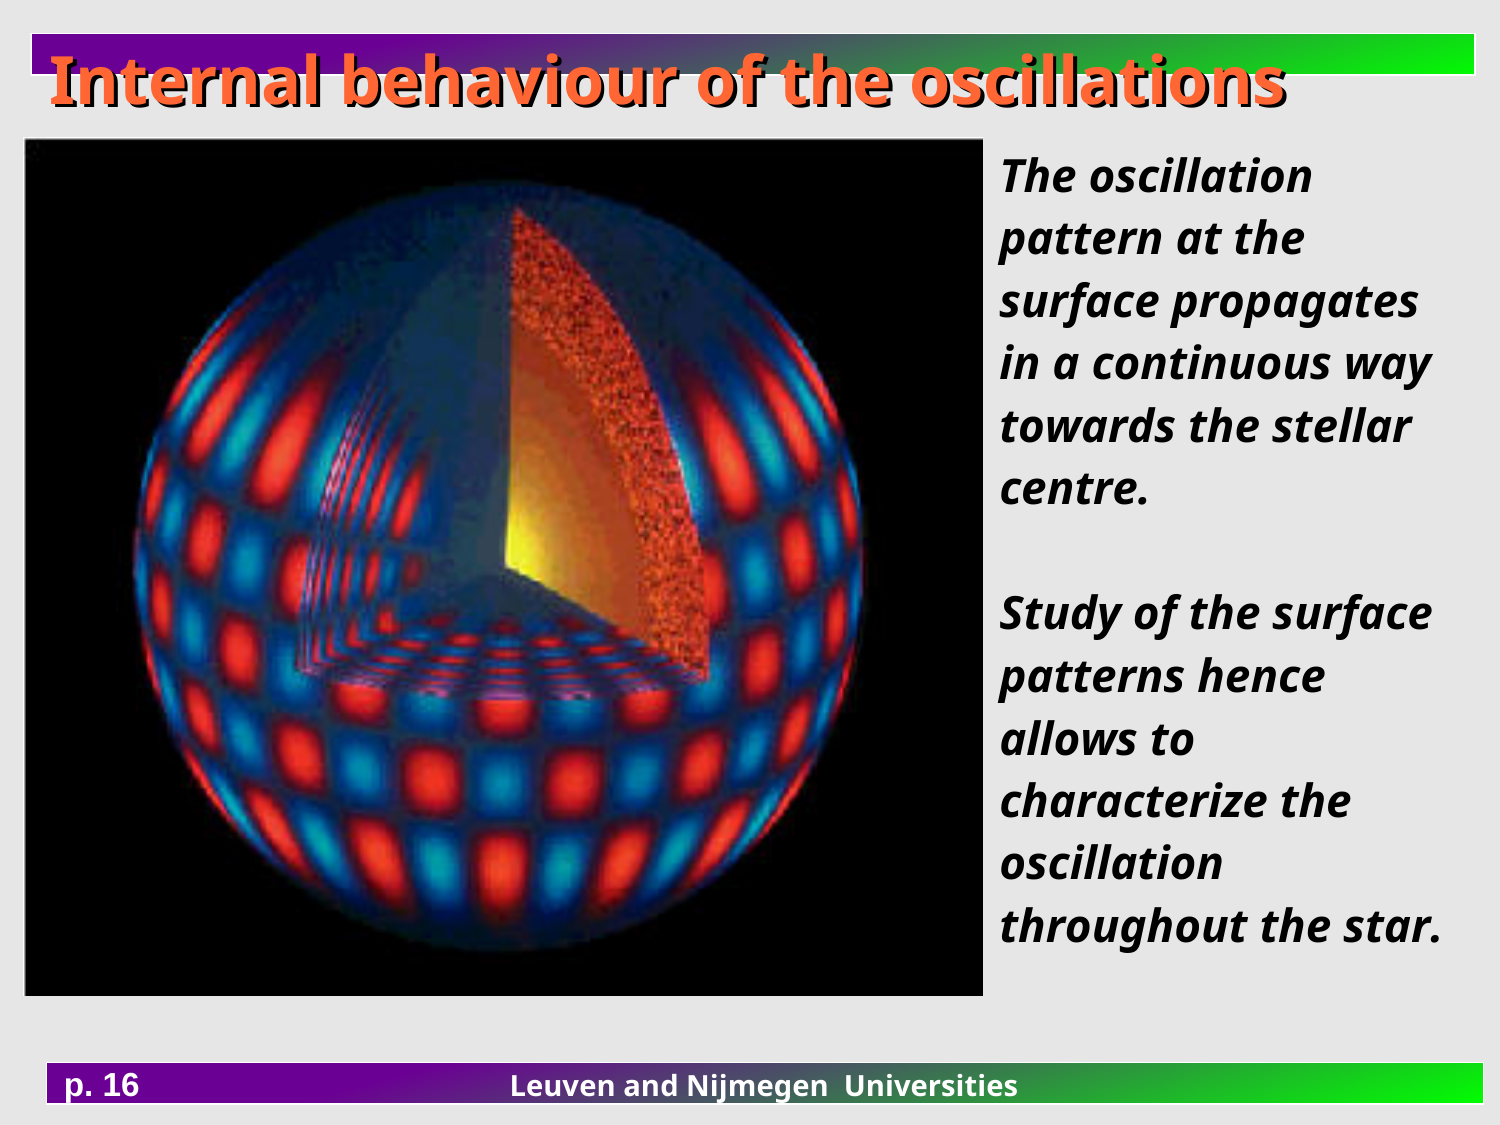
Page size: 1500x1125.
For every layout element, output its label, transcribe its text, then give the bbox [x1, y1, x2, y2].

text_box The oscillation pattern at the surface propagates in a continuous way towards the stellar centre. Study of the surface patterns hence allows to characterize the oscillation throughout the star. [999, 143, 1465, 1041]
picture [23, 137, 983, 996]
title Internal behaviour of the oscillations [32, 27, 1469, 129]
